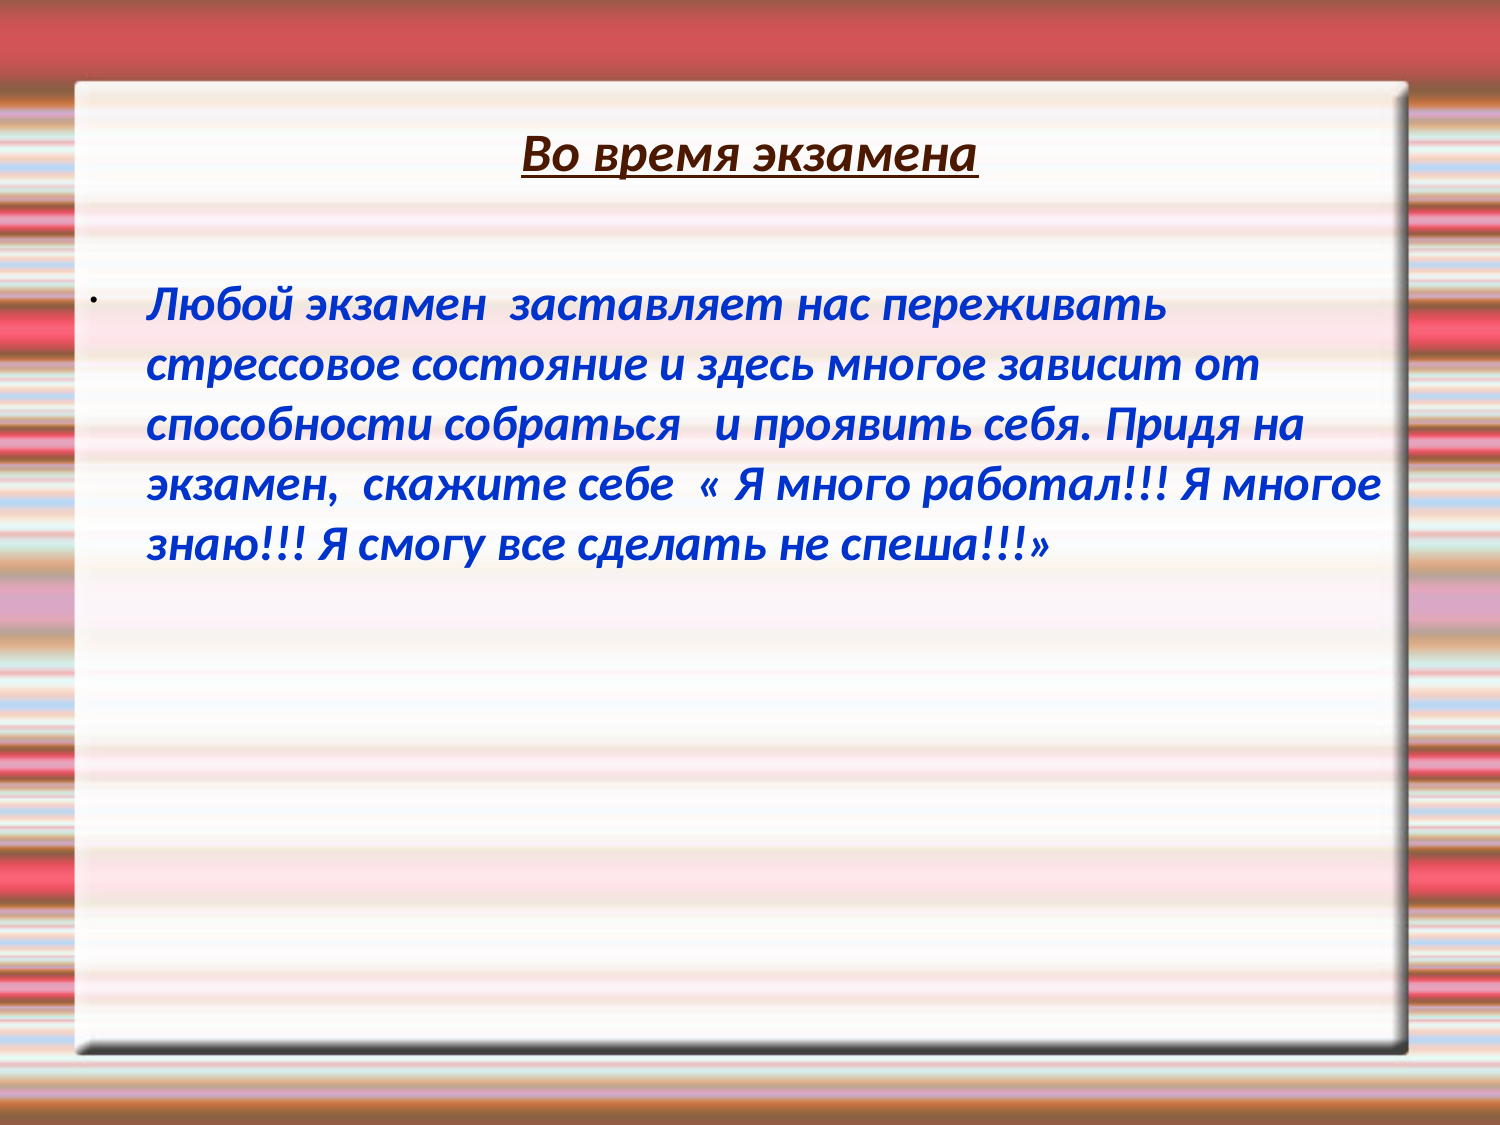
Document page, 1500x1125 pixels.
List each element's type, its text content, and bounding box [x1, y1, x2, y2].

title Во время экзамена [75, 45, 1425, 233]
list Любой экзамен заставляет нас переживать стрессовое состояние и здесь многое зависит от способности собраться и проявить себя. Придя на экзамен, скажите себе « Я много работал!!! Я многое знаю!!! Я смогу все сделать не спеша!!!» [75, 262, 1425, 1005]
picture [0, 0, 1500, 1125]
